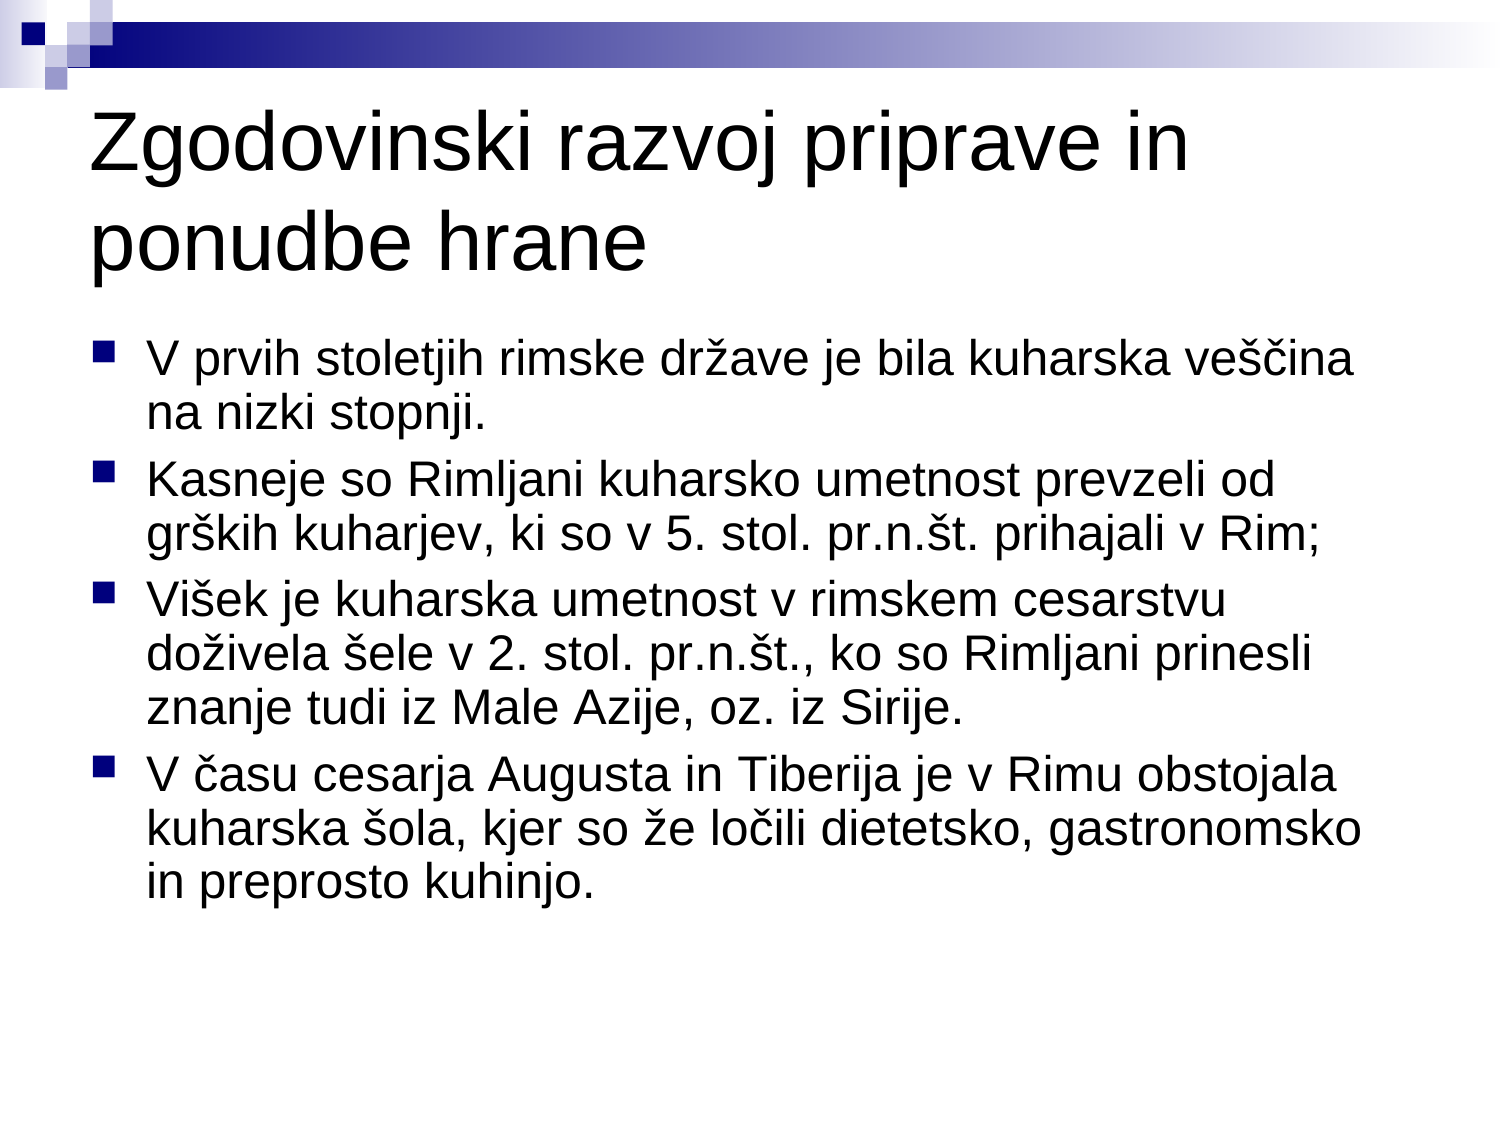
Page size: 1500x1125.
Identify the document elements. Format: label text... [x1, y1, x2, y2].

list V prvih stoletjih rimske države je bila kuharska veščina na nizki stopnji. Kasneje so Rimljani kuharsko umetnost prevzeli od grških kuharjev, ki so v 5. stol. pr.n.št. prihajali v Rim; Višek je kuharska umetnost v rimskem cesarstvu doživela šele v 2. stol. pr.n.št., ko so Rimljani prinesli znanje tudi iz Male Azije, oz. iz Sirije. V času cesarja Augusta in Tiberija je v Rimu obstojala kuharska šola, kjer so že ločili dietetsko, gastronomsko in preprosto kuhinjo. [75, 324, 1426, 963]
title Zgodovinski razvoj priprave in ponudbe hrane [75, 75, 1426, 301]
